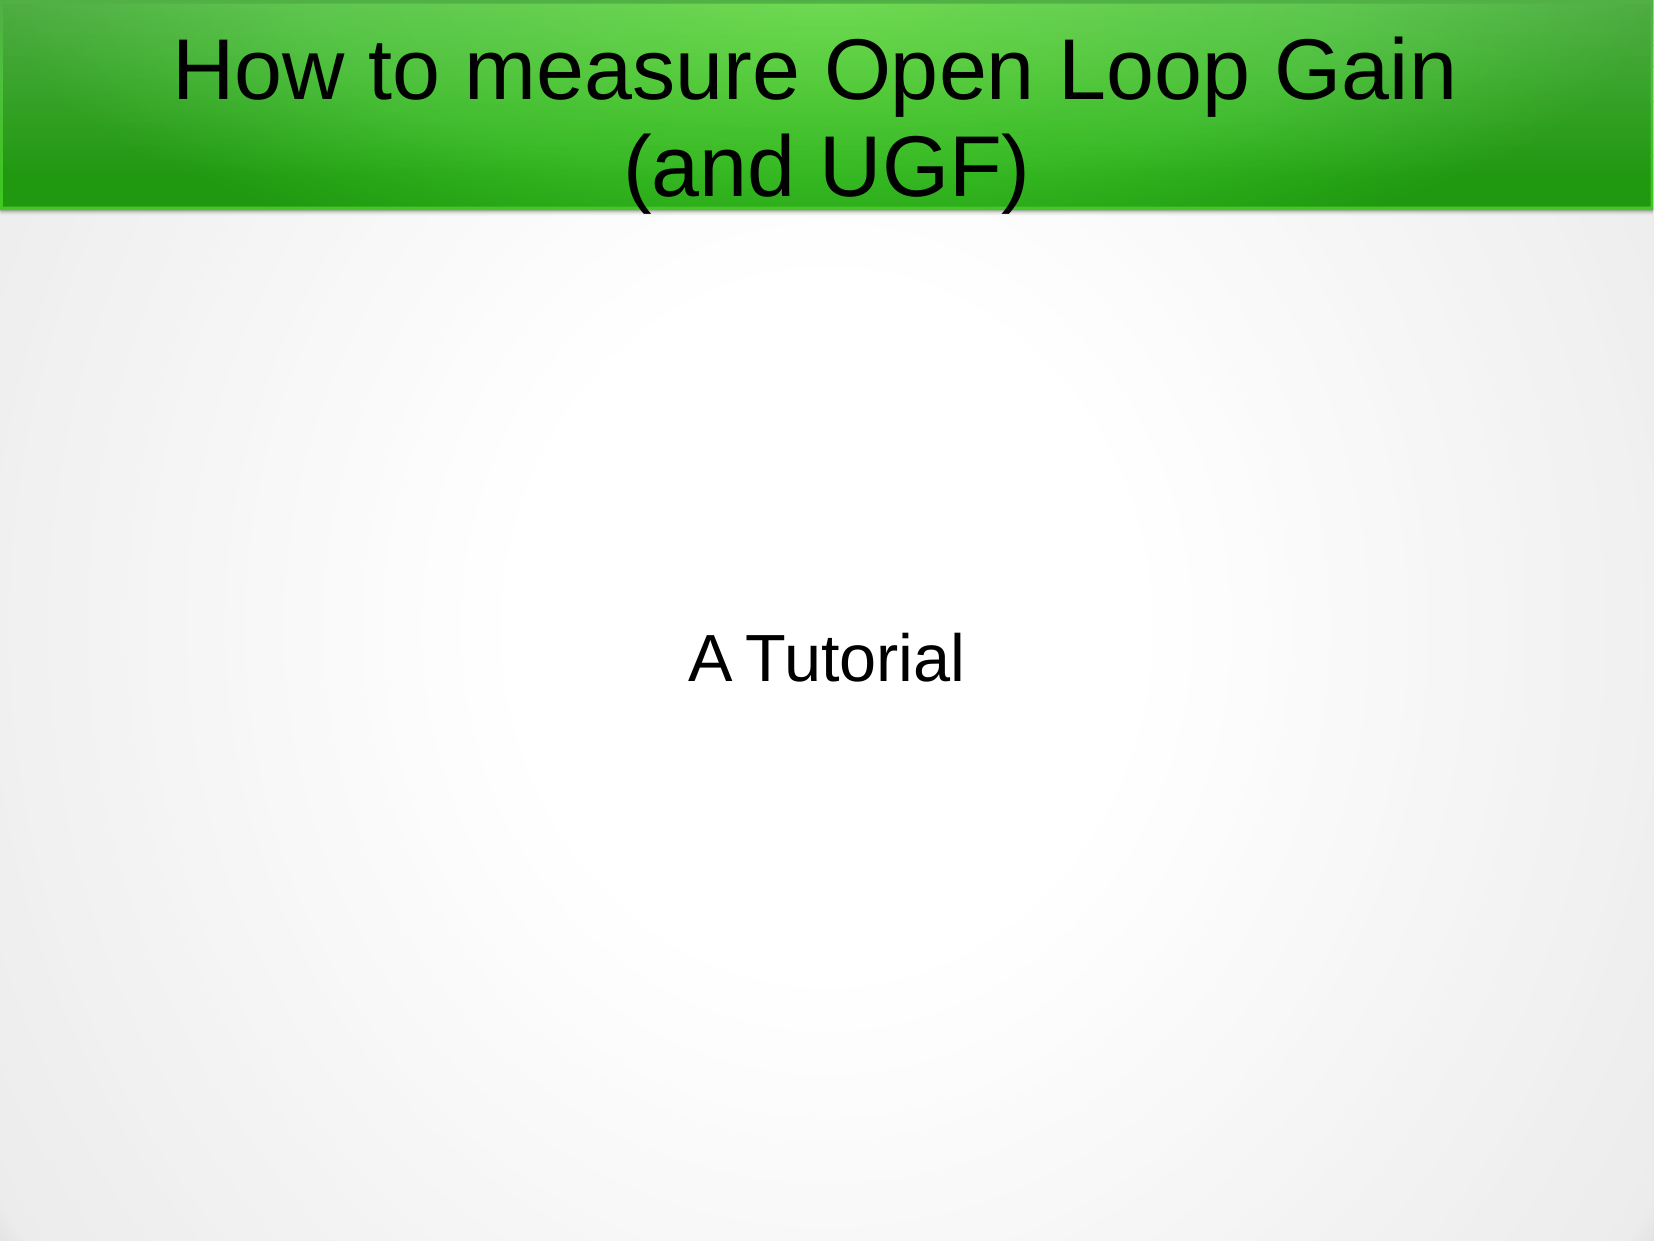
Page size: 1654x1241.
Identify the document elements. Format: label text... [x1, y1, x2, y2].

title How to measure Open Loop Gain (and UGF) [82, 21, 1571, 215]
subtitle A Tutorial [82, 299, 1571, 1019]
